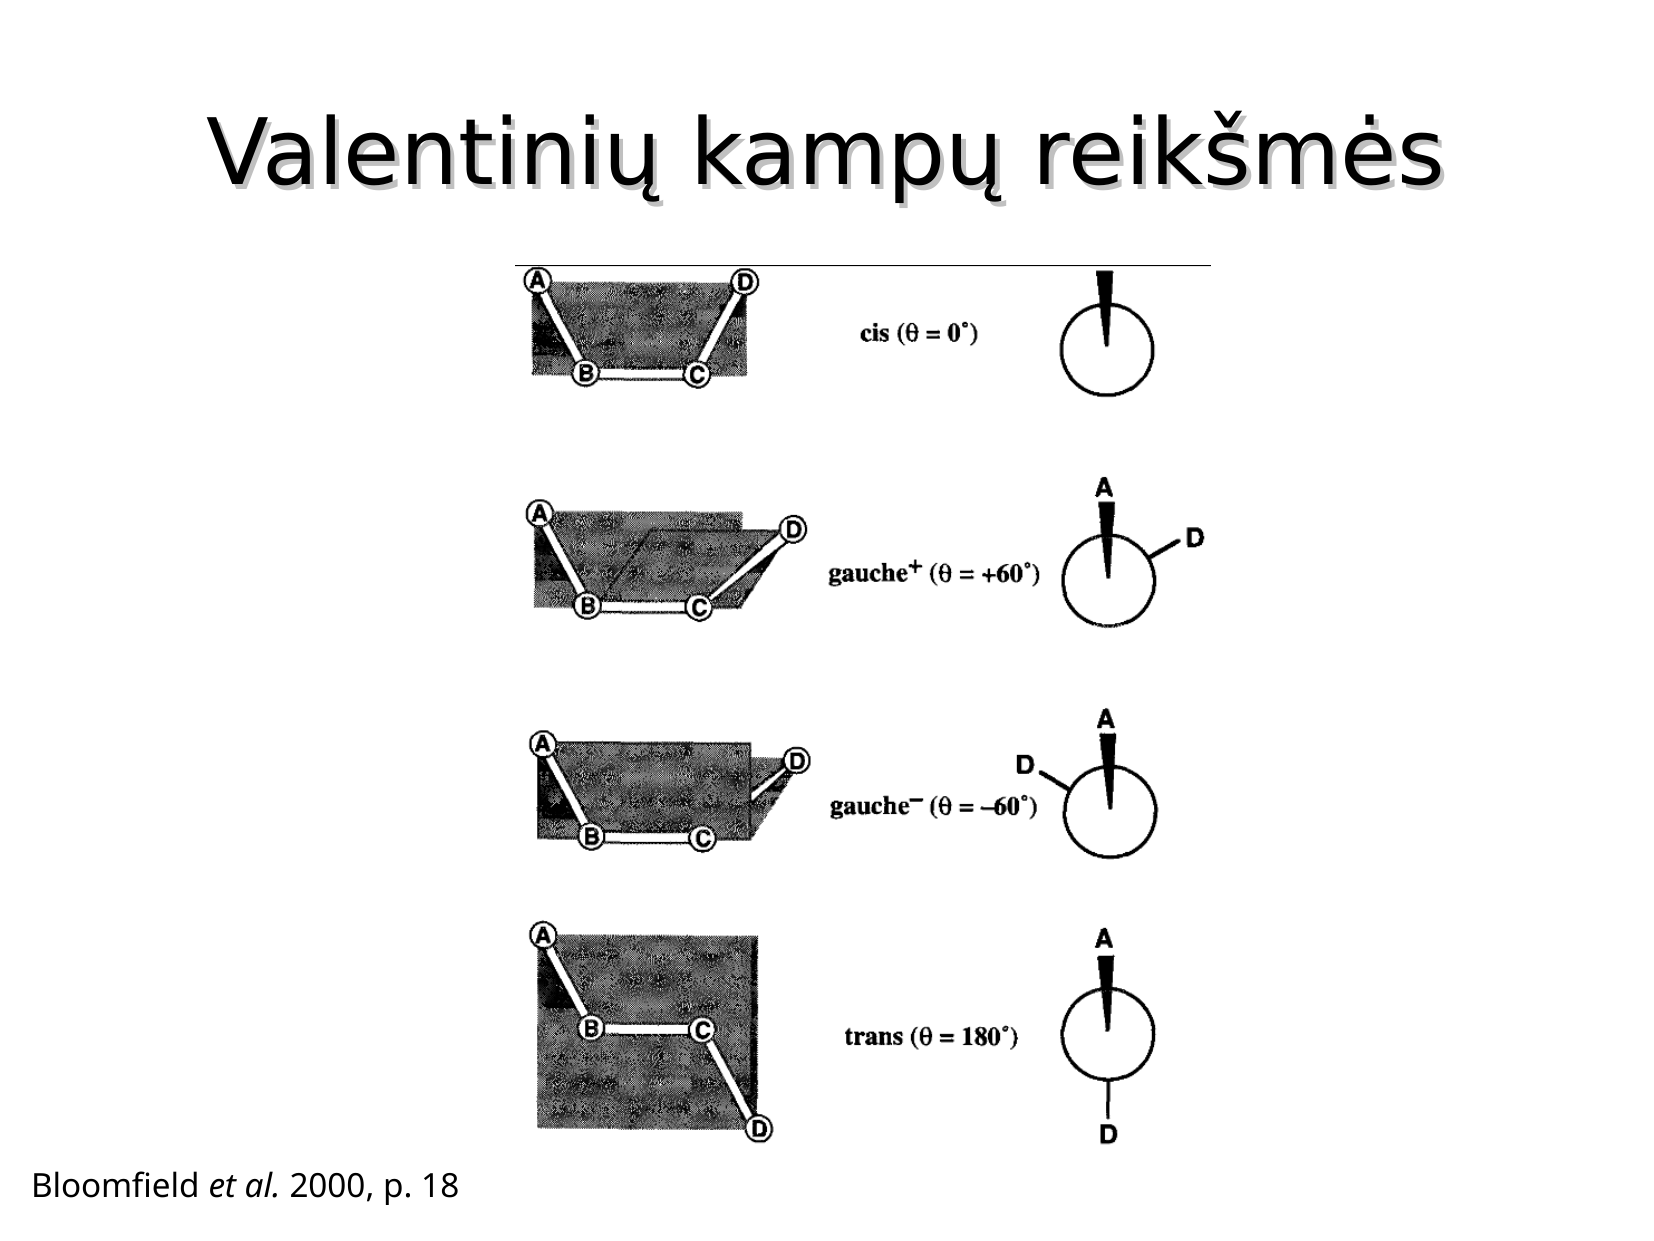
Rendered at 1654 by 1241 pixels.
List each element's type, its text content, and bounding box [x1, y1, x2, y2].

title Valentinių kampų reikšmės [82, 56, 1571, 250]
text_box Bloomfield et al. 2000, p. 18 [16, 1154, 503, 1211]
picture [515, 265, 1211, 1150]
